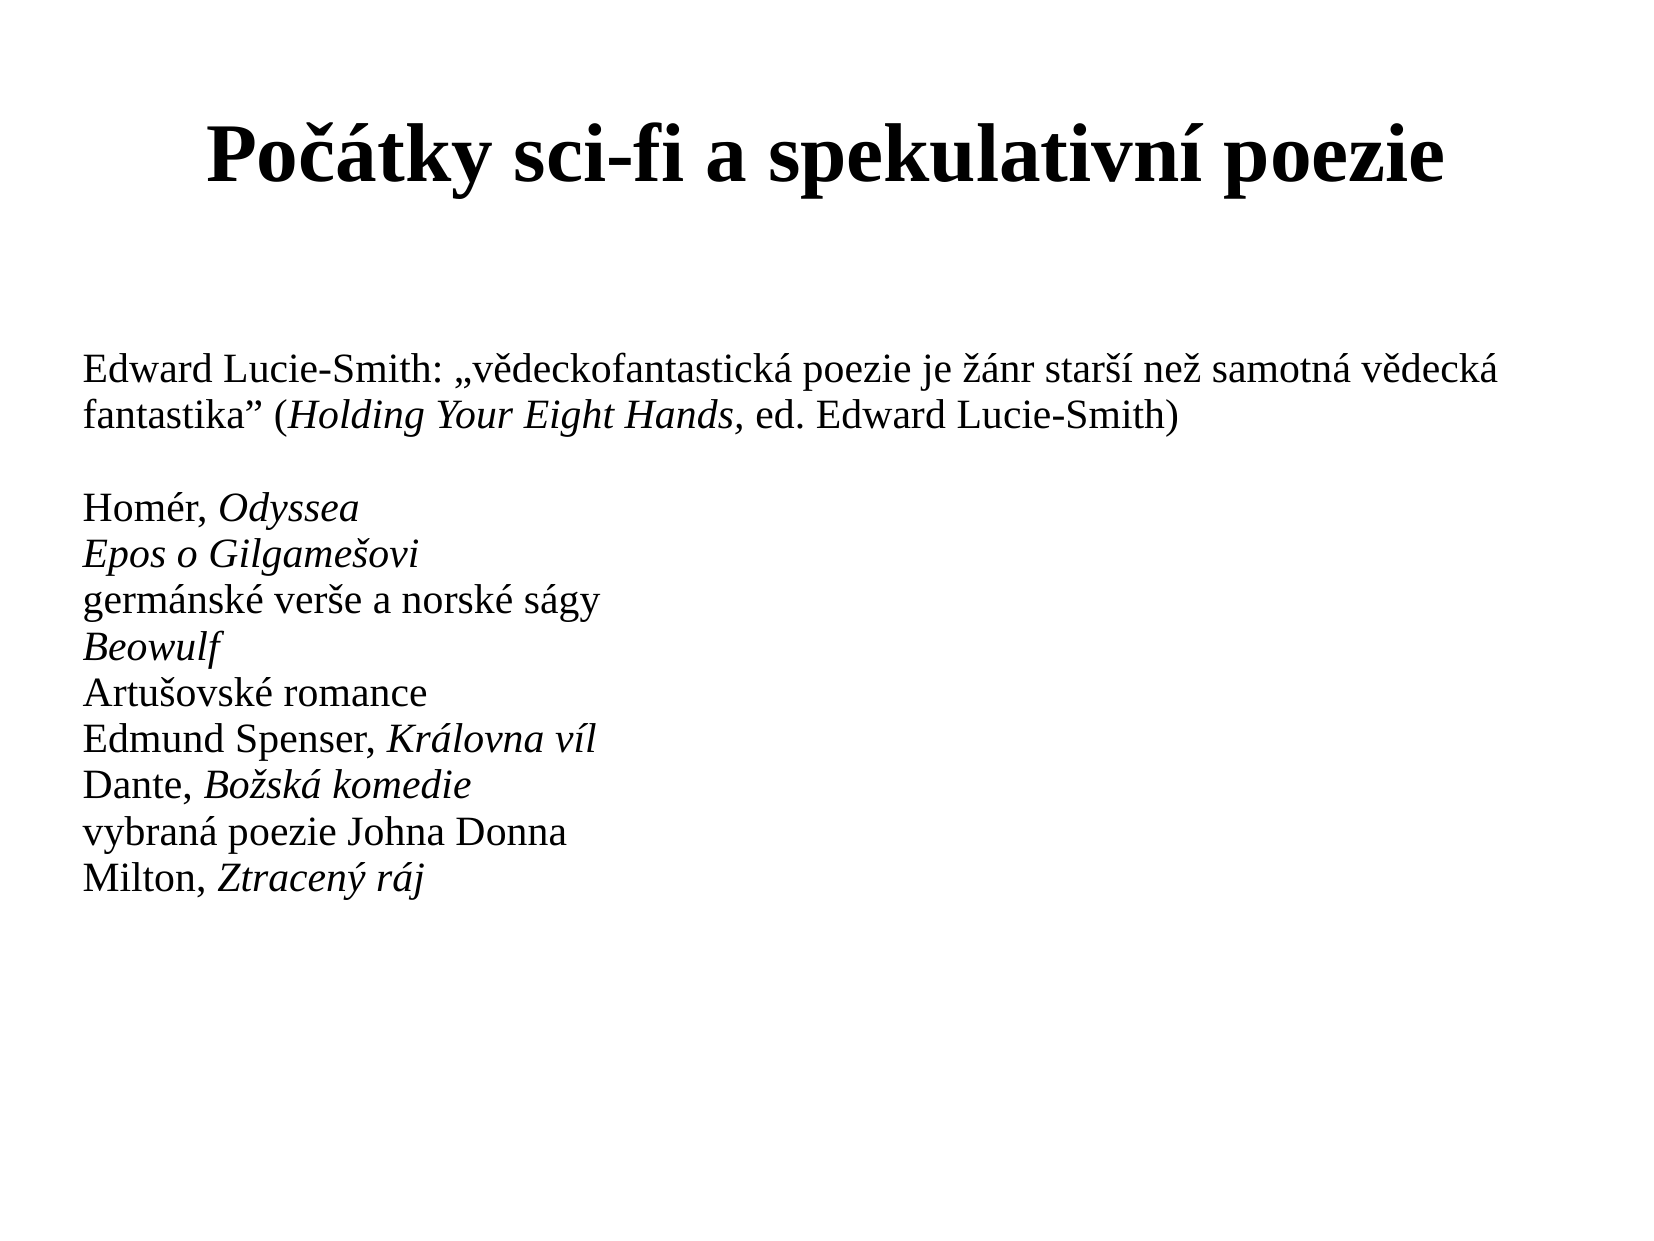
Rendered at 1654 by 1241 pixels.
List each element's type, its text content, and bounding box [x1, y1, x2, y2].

list Edward Lucie-Smith: „vědeckofantastická poezie je žánr starší než samotná vědecká fantastika” (Holding Your Eight Hands, ed. Edward Lucie-Smith) Homér, Odyssea Epos o Gilgamešovi germánské verše a norské ságy Beowulf Artušovské romance Edmund Spenser, Královna víl Dante, Božská komedie vybraná poezie Johna Donna Milton, Ztracený ráj [82, 299, 1571, 1201]
title Počátky sci-fi a spekulativní poezie [82, 49, 1571, 257]
